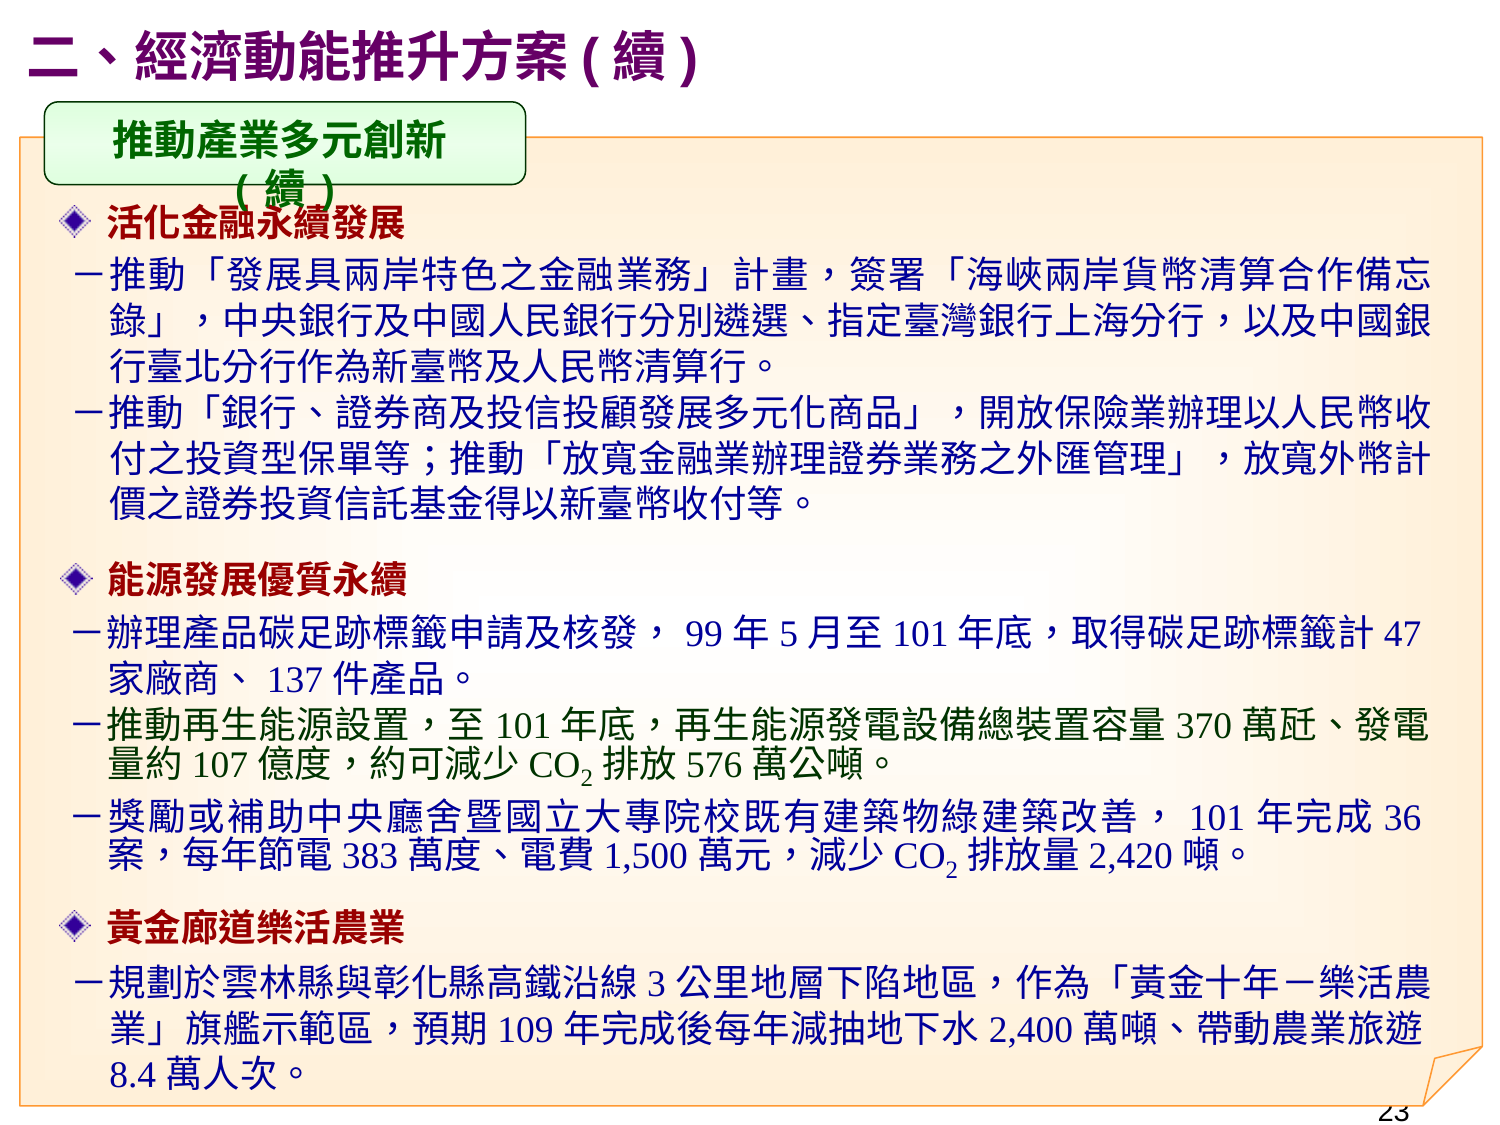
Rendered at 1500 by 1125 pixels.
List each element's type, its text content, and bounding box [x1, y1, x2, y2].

text_box [278, 185, 327, 189]
text_box [19, 137, 1483, 1106]
text_box 22 [1362, 1084, 1500, 1125]
text_box －推動「發展具兩岸特色之金融業務」計畫，簽署「海峽兩岸貨幣清算合作備忘錄」，中央銀行及中國人民銀行分別遴選、指定臺灣銀行上海分行，以及中國銀行臺北分行作為新臺幣及人民幣清算行。 －推動「銀行、證券商及投信投顧發展多元化商品」，開放保險業辦理以人民幣收付之投資型保單等；推動「放寬金融業辦理證券業務之外匯管理」，放寬外幣計價之證券投資信託基金得以新臺幣收付等。 [55, 242, 1447, 534]
text_box 活化金融永續發展 [44, 189, 1455, 255]
text_box 二、經濟動能推升方案(續) [26, 22, 963, 109]
text_box 黃金廊道樂活農業 [44, 893, 1455, 960]
text_box 能源發展優質永續 [46, 546, 1456, 613]
text_box [242, 185, 270, 189]
text_box －辦理產品碳足跡標籤申請及核發，99年5月至101年底，取得碳足跡標籤計47家廠商、137件產品。 －推動再生能源設置，至101年底，再生能源發電設備總裝置容量370萬瓩、發電量約107億度，約可減少CO2排放576萬公噸。 －獎勵或補助中央廳舍暨國立大專院校既有建築物綠建築改善，101年完成36案，每年節電383萬度、電費1,500萬元，減少CO2排放量2,420噸。 [53, 600, 1446, 892]
text_box 推動產業多元創新(續) [44, 101, 526, 185]
text_box 活化金融永續發展 [275, 189, 284, 208]
text_box －規劃於雲林縣與彰化縣高鐵沿線3公里地層下陷地區，作為「黃金十年－樂活農業」旗艦示範區，預期109年完成後每年減抽地下水2,400萬噸、帶動農業旅遊8.4萬人次。 [55, 950, 1447, 1108]
